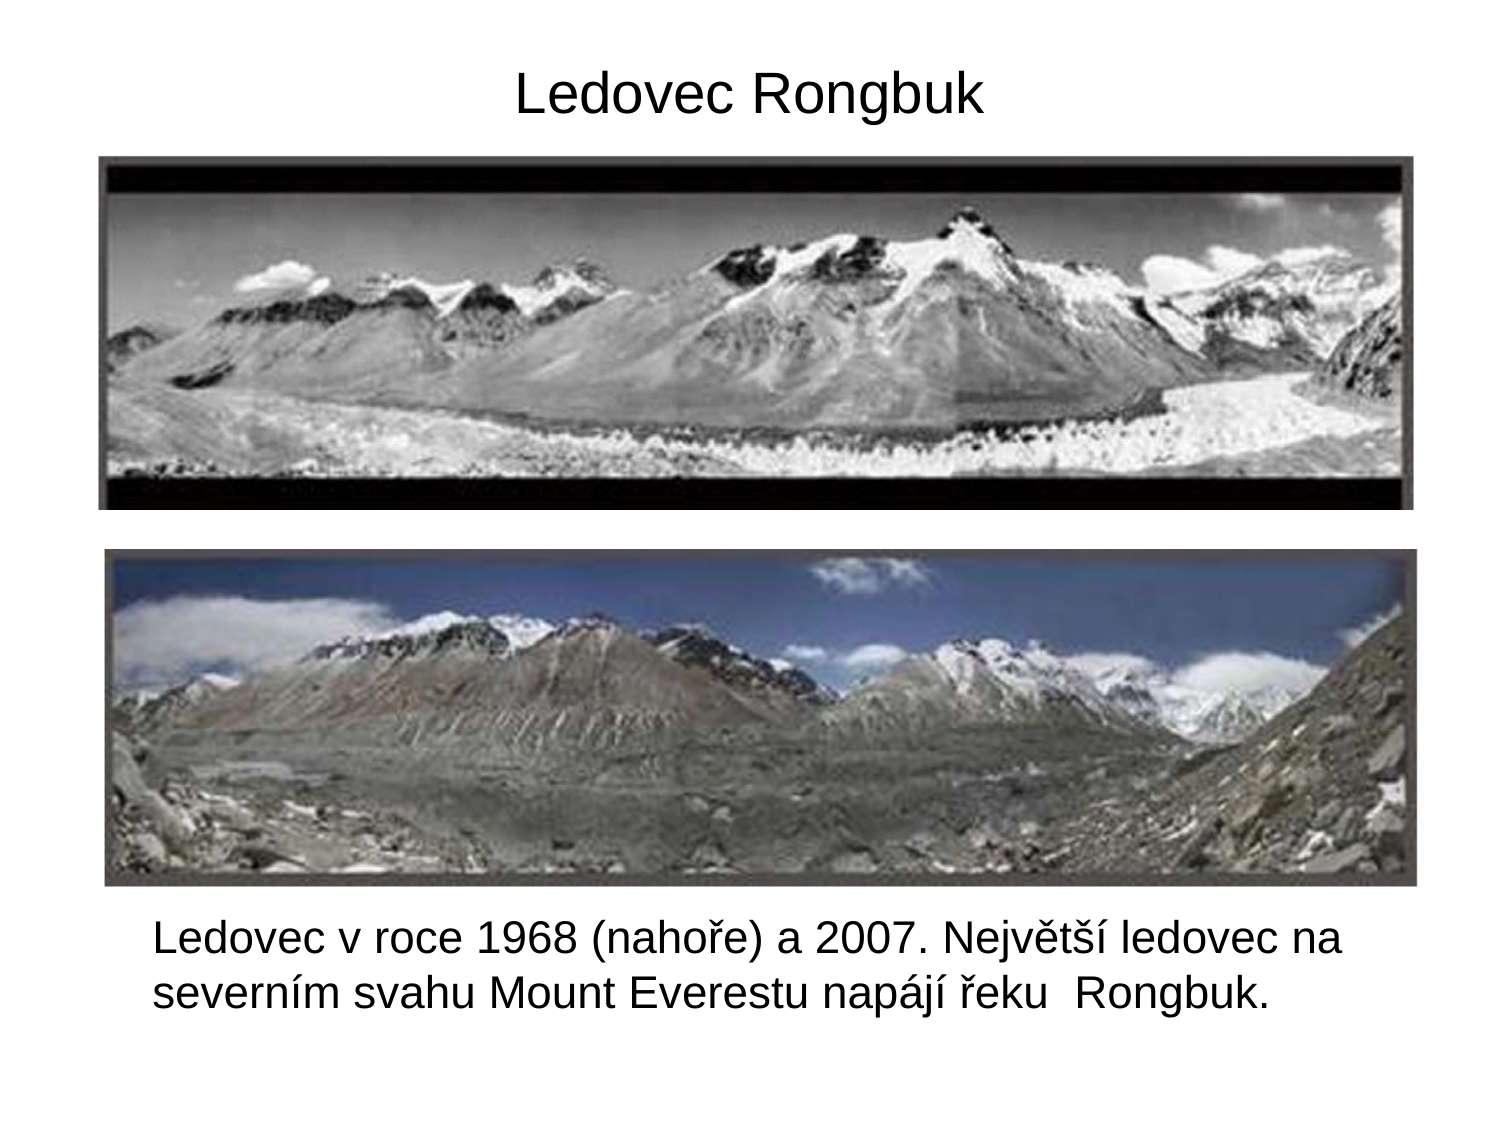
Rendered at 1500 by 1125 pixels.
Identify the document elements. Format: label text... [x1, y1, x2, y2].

title Ledovec Rongbuk [75, 24, 1426, 163]
picture [87, 149, 1426, 510]
picture [99, 549, 1426, 897]
text_box Ledovec v roce 1968 (nahoře) a 2007. Největší ledovec na severním svahu Mount Everestu napájí řeku Rongbuk. [137, 899, 1413, 1026]
